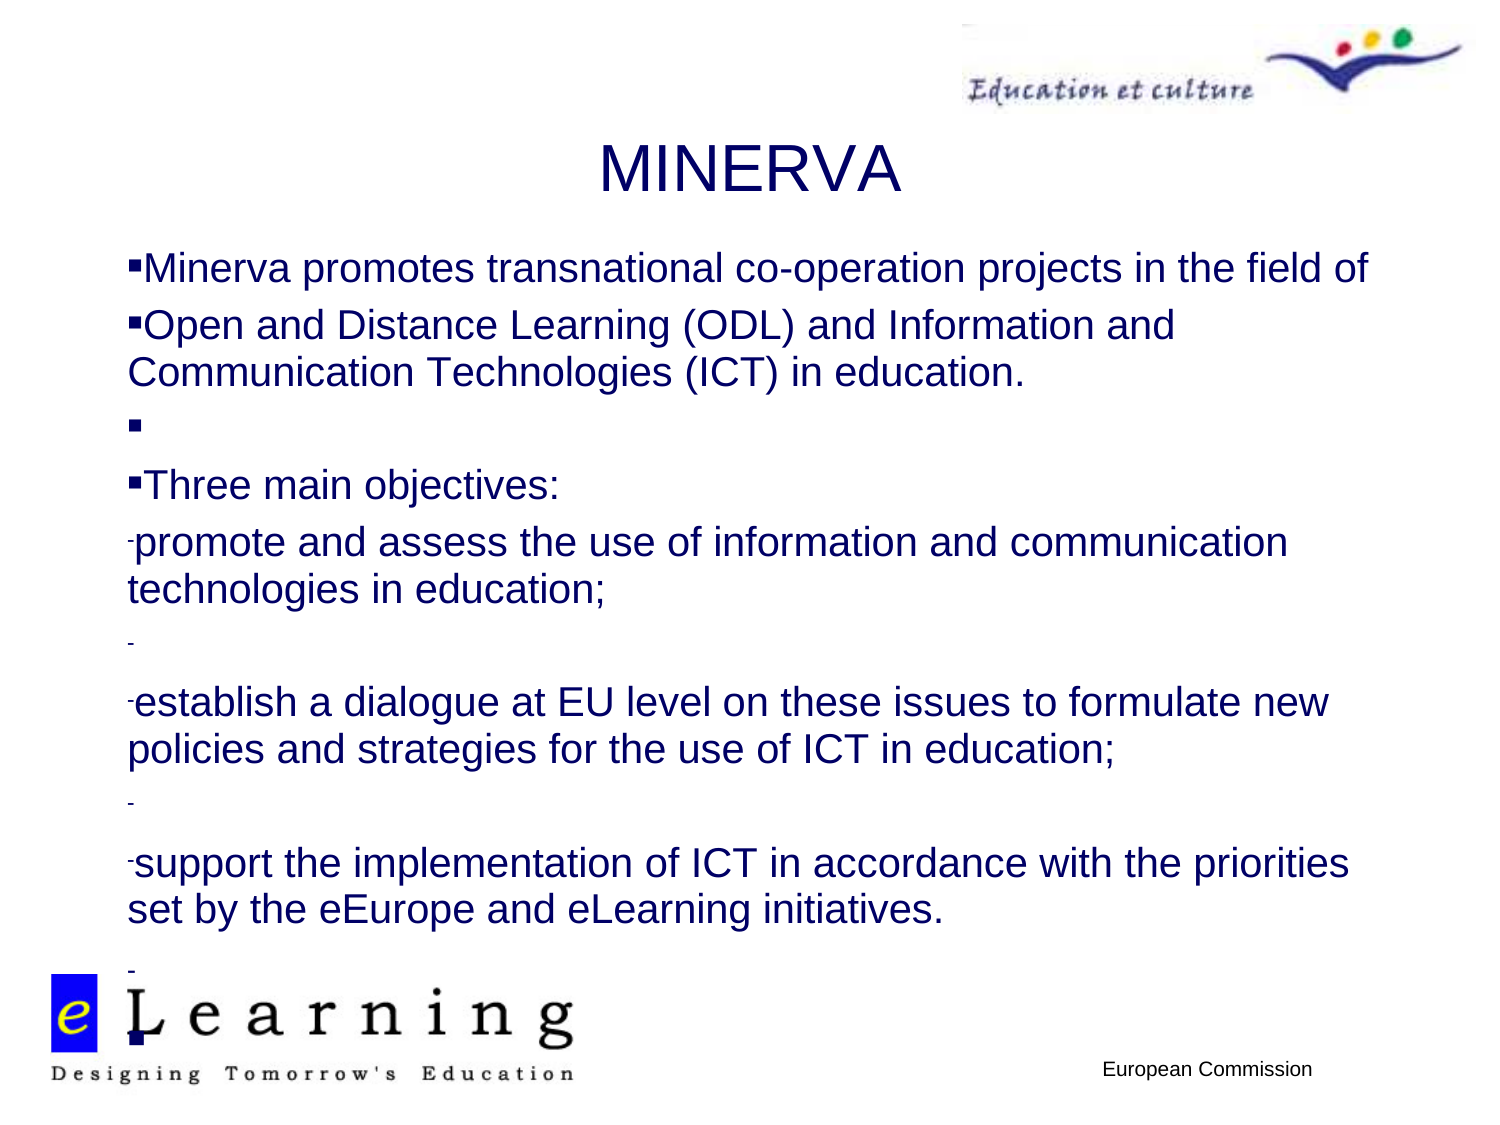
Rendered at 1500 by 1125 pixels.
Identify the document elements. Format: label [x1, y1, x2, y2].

picture [962, 24, 1476, 114]
picture [50, 974, 576, 1098]
